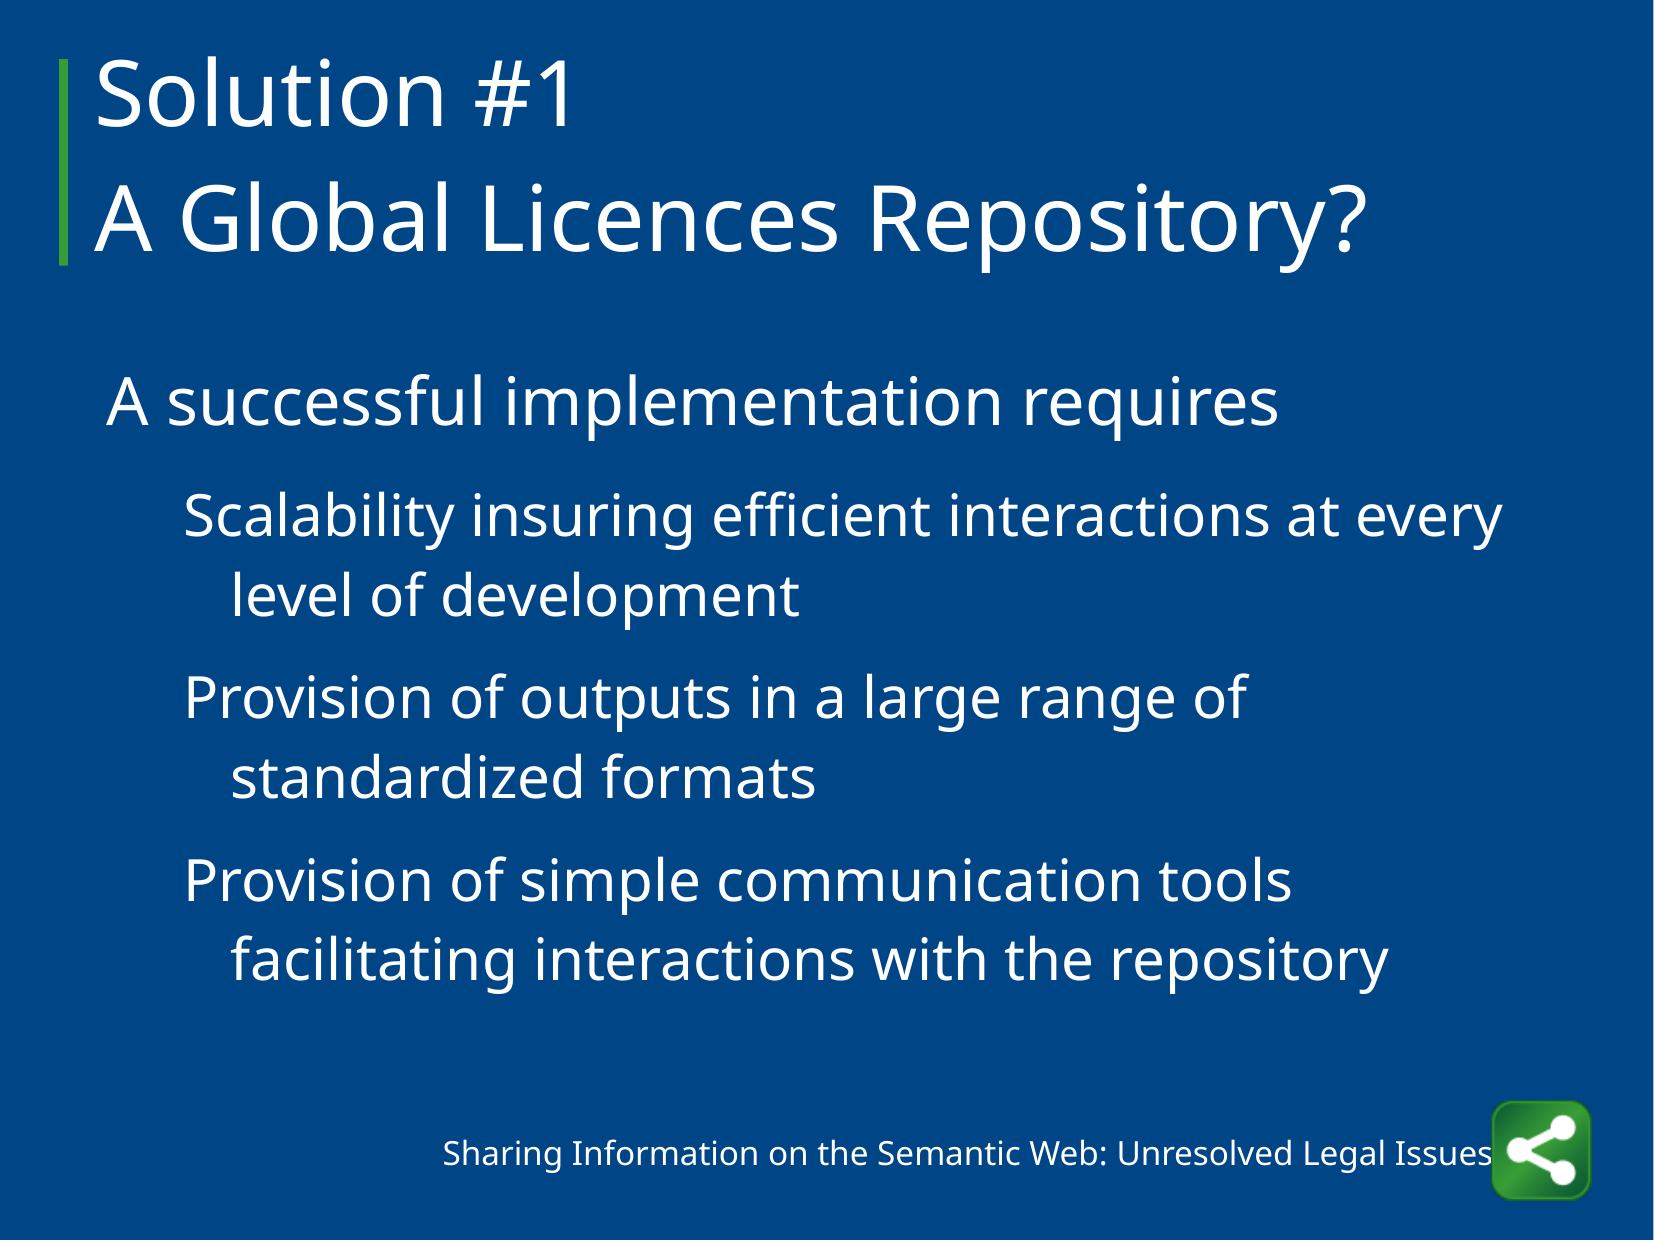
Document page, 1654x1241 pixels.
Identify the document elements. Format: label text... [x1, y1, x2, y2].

list A successful implementation requires Scalability insuring efficient interactions at every level of development Provision of outputs in a large range of standardized formats Provision of simple communication tools facilitating interactions with the repository [88, 354, 1577, 1078]
title Solution #1 A Global Licences Repository? [94, 41, 1577, 265]
picture [1491, 1100, 1592, 1201]
